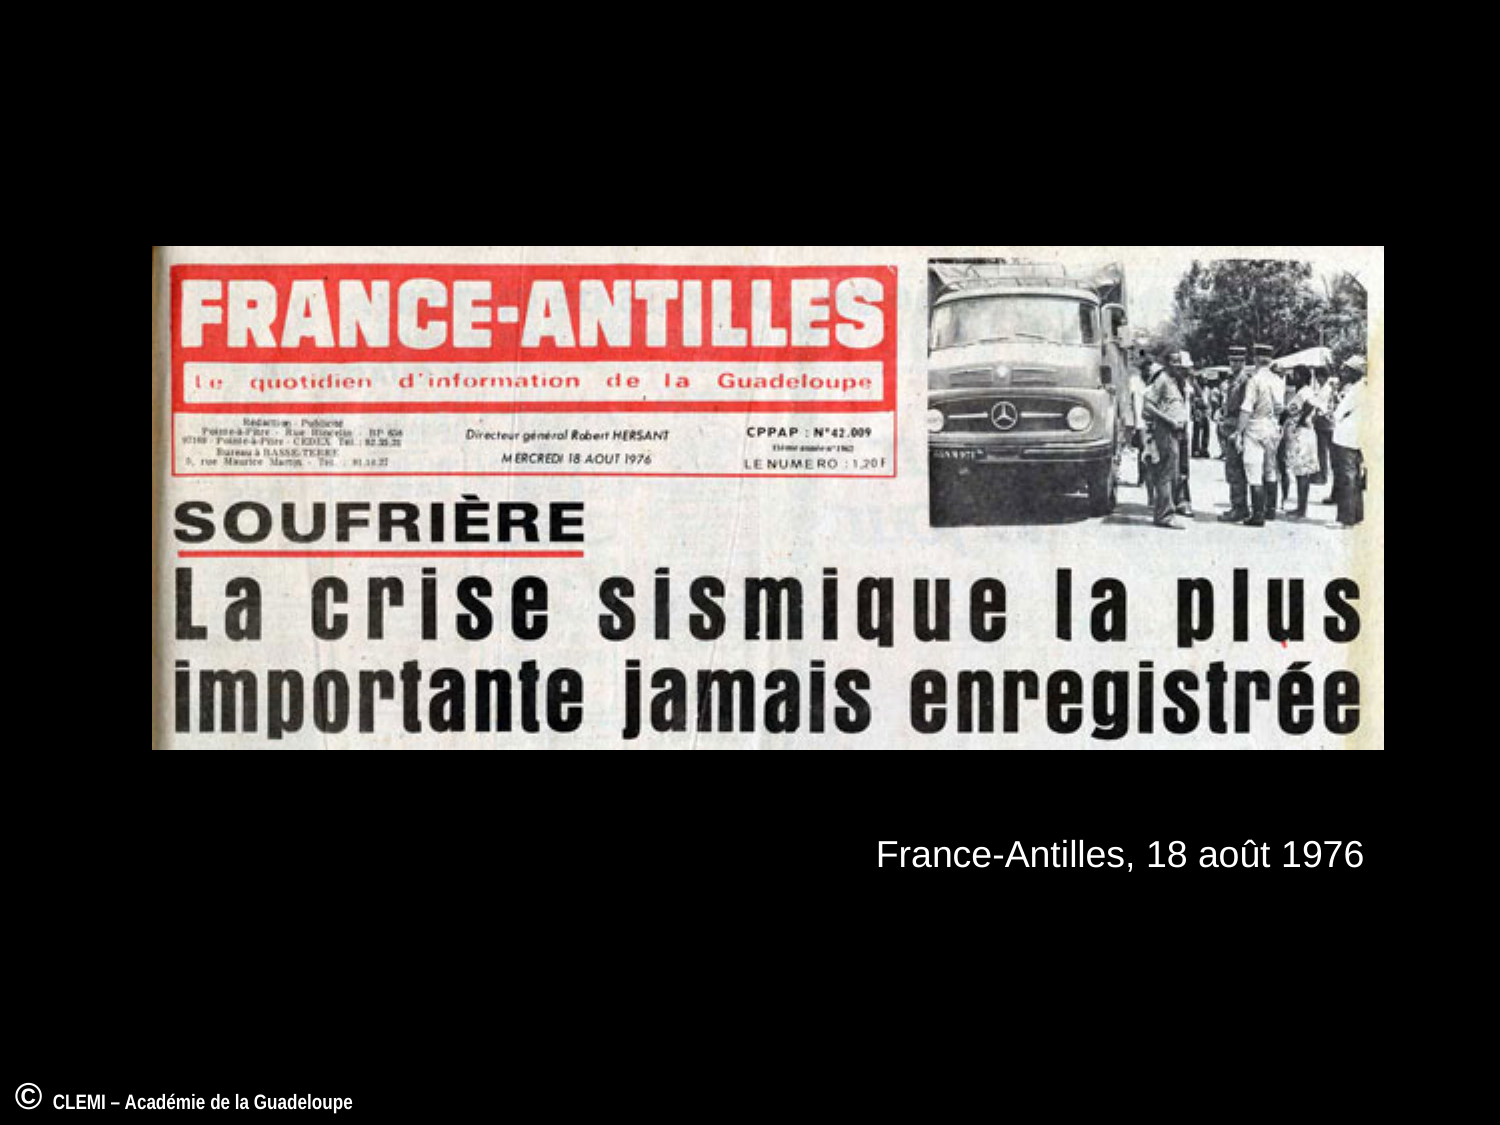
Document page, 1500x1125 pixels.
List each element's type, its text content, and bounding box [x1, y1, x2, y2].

title France-Antilles, 18 août 1976 [773, 820, 1468, 889]
text_box © CLEMI – Académie de la Guadeloupe [0, 1067, 575, 1125]
picture [152, 246, 1384, 751]
